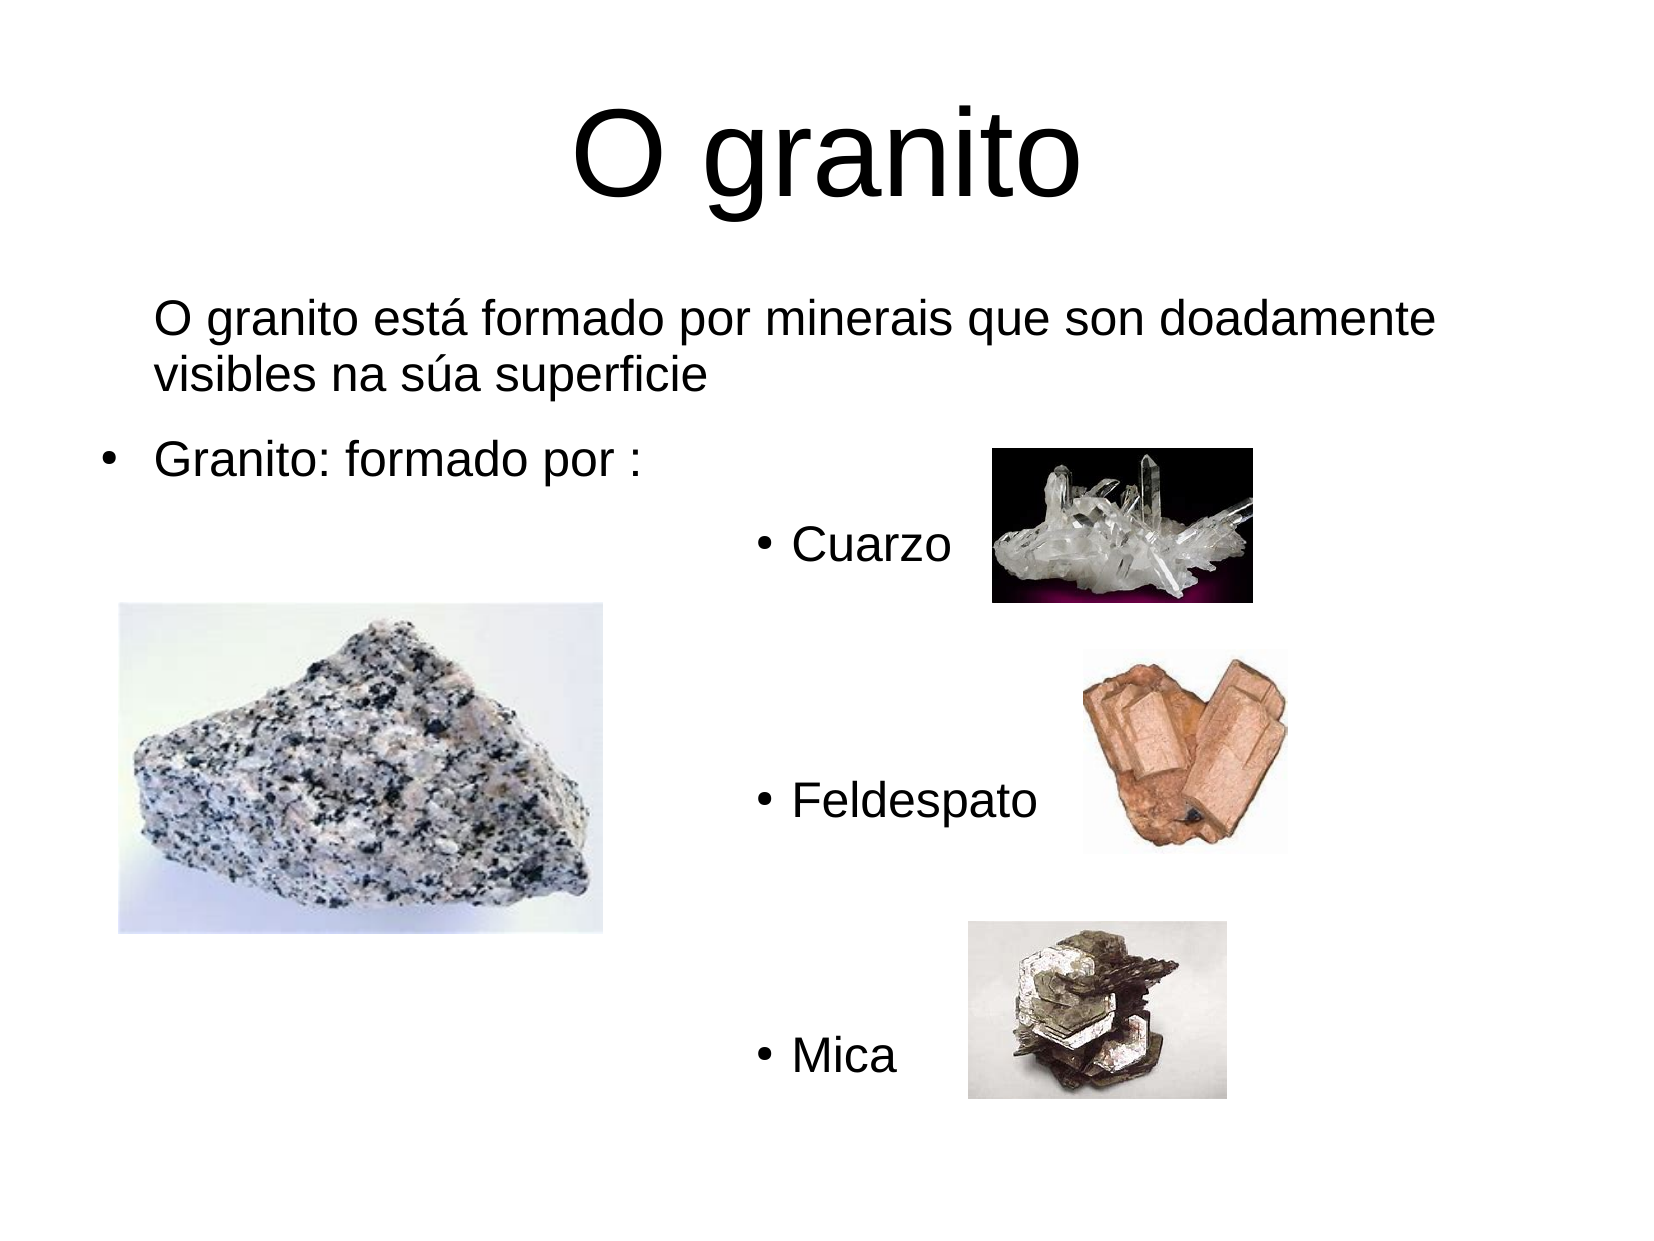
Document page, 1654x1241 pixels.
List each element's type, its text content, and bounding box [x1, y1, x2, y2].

picture [118, 602, 603, 934]
title O granito [118, 49, 1571, 257]
picture [992, 448, 1253, 603]
list O granito está formado por minerais que son doadamente visibles na súa superficie Granito: formado por : Cuarzo Feldespato Mica [82, 290, 1571, 1241]
picture [1083, 649, 1288, 854]
picture [968, 921, 1227, 1099]
